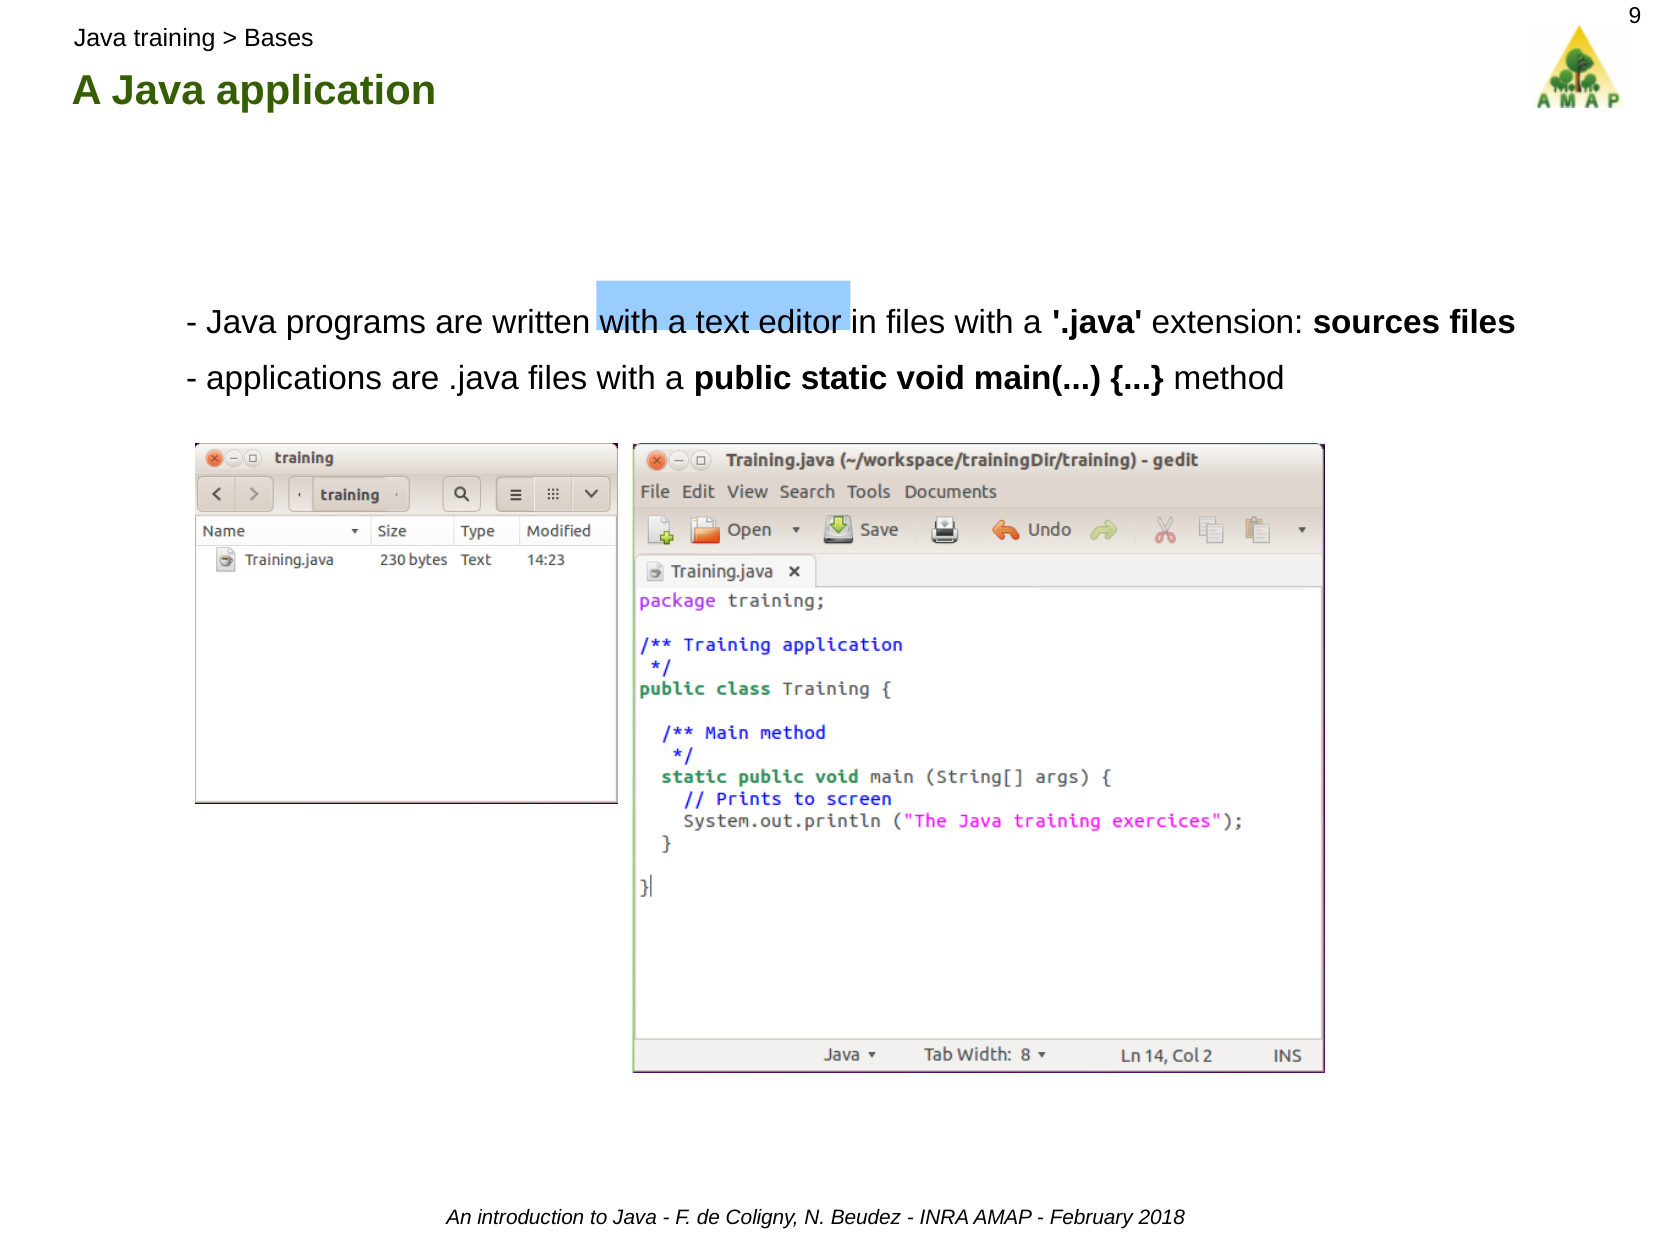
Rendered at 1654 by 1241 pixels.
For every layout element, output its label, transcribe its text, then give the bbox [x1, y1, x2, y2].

text_box Java training > Bases [59, 16, 1004, 60]
text_box A Java application [56, 59, 1120, 121]
text_box - Java programs are written with a text editor in files with a '.java' extension: sources files - applications are .java files with a public static void main(...) {...} method [171, 278, 1613, 389]
picture [195, 443, 618, 804]
picture [1533, 25, 1627, 108]
picture [632, 443, 1325, 1073]
